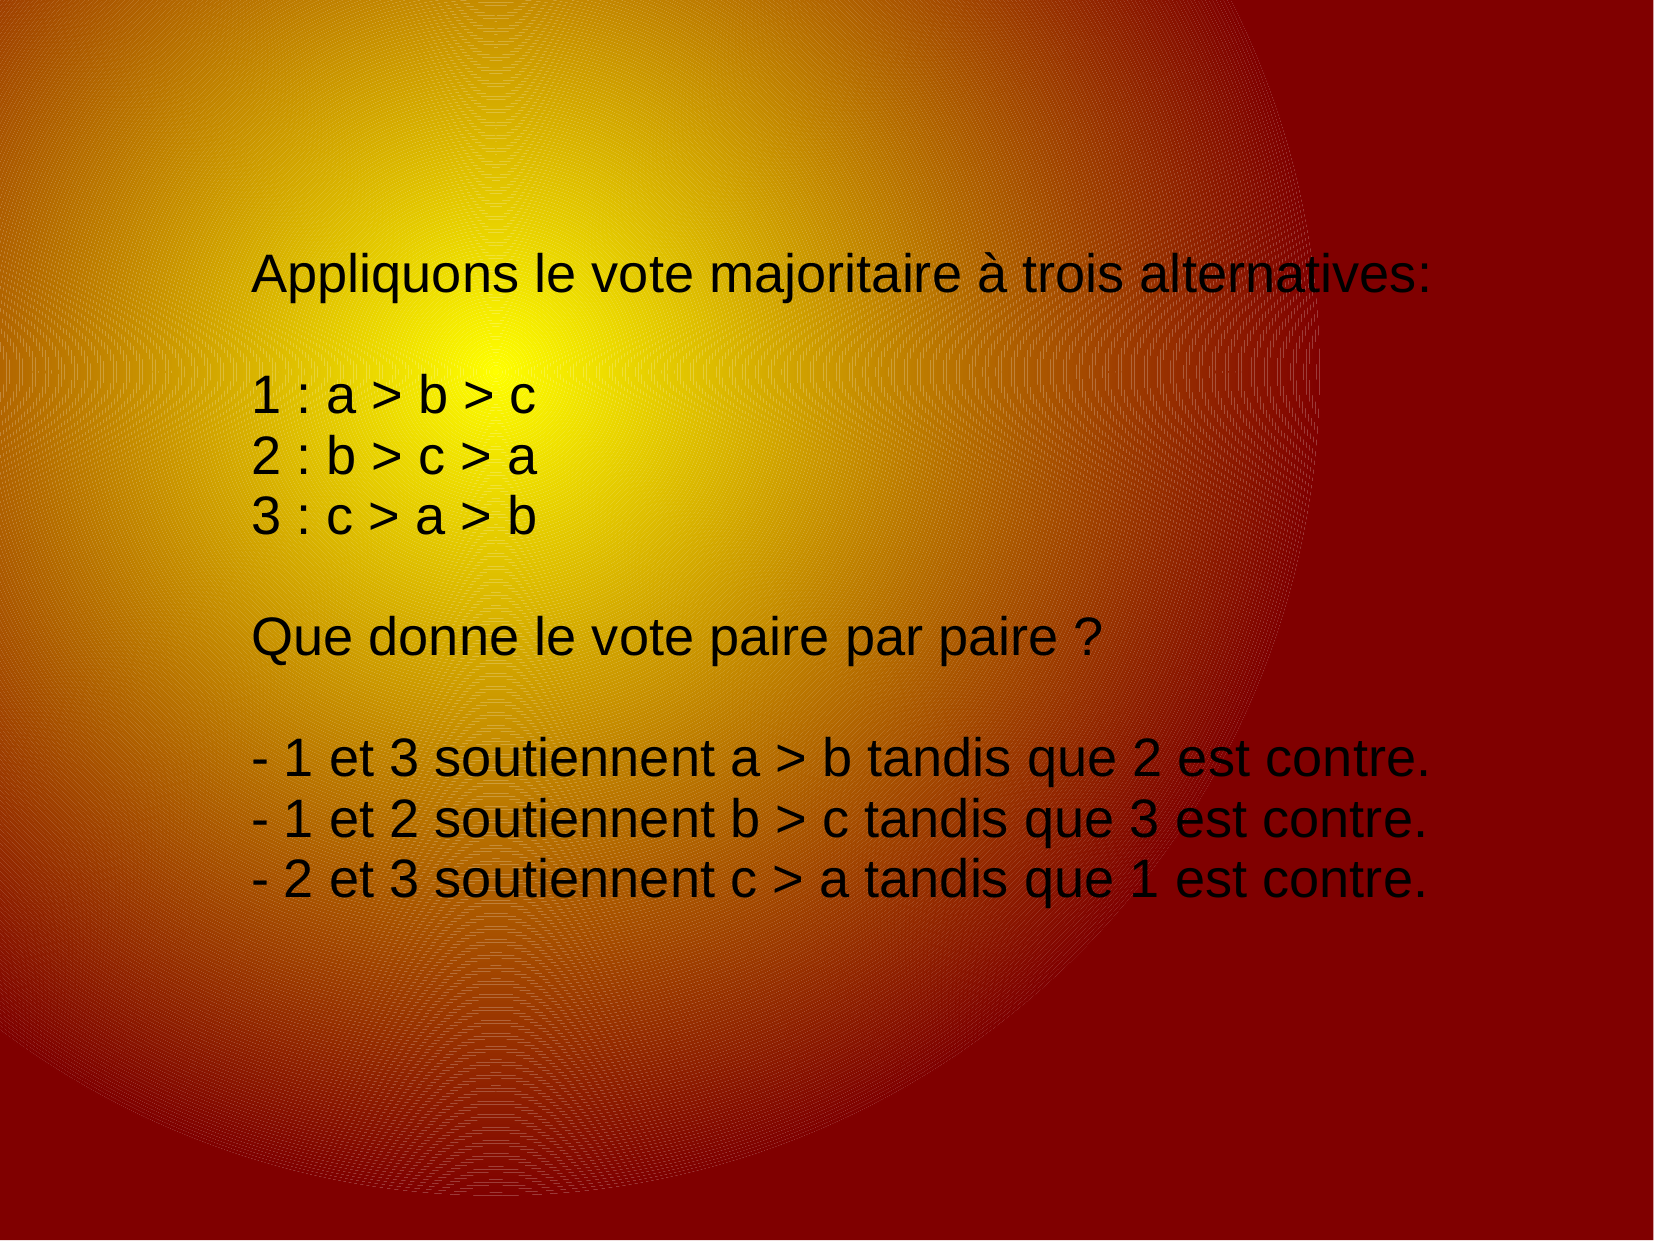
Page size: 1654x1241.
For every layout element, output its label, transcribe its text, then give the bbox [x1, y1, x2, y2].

text_box Appliquons le vote majoritaire à trois alternatives: 1 : a > b > c 2 : b > c > a 3 : c > a > b Que donne le vote paire par paire ? - 1 et 3 soutiennent a > b tandis que 2 est contre. - 1 et 2 soutiennent b > c tandis que 3 est contre. - 2 et 3 soutiennent c > a tandis que 1 est contre. [236, 236, 1506, 917]
